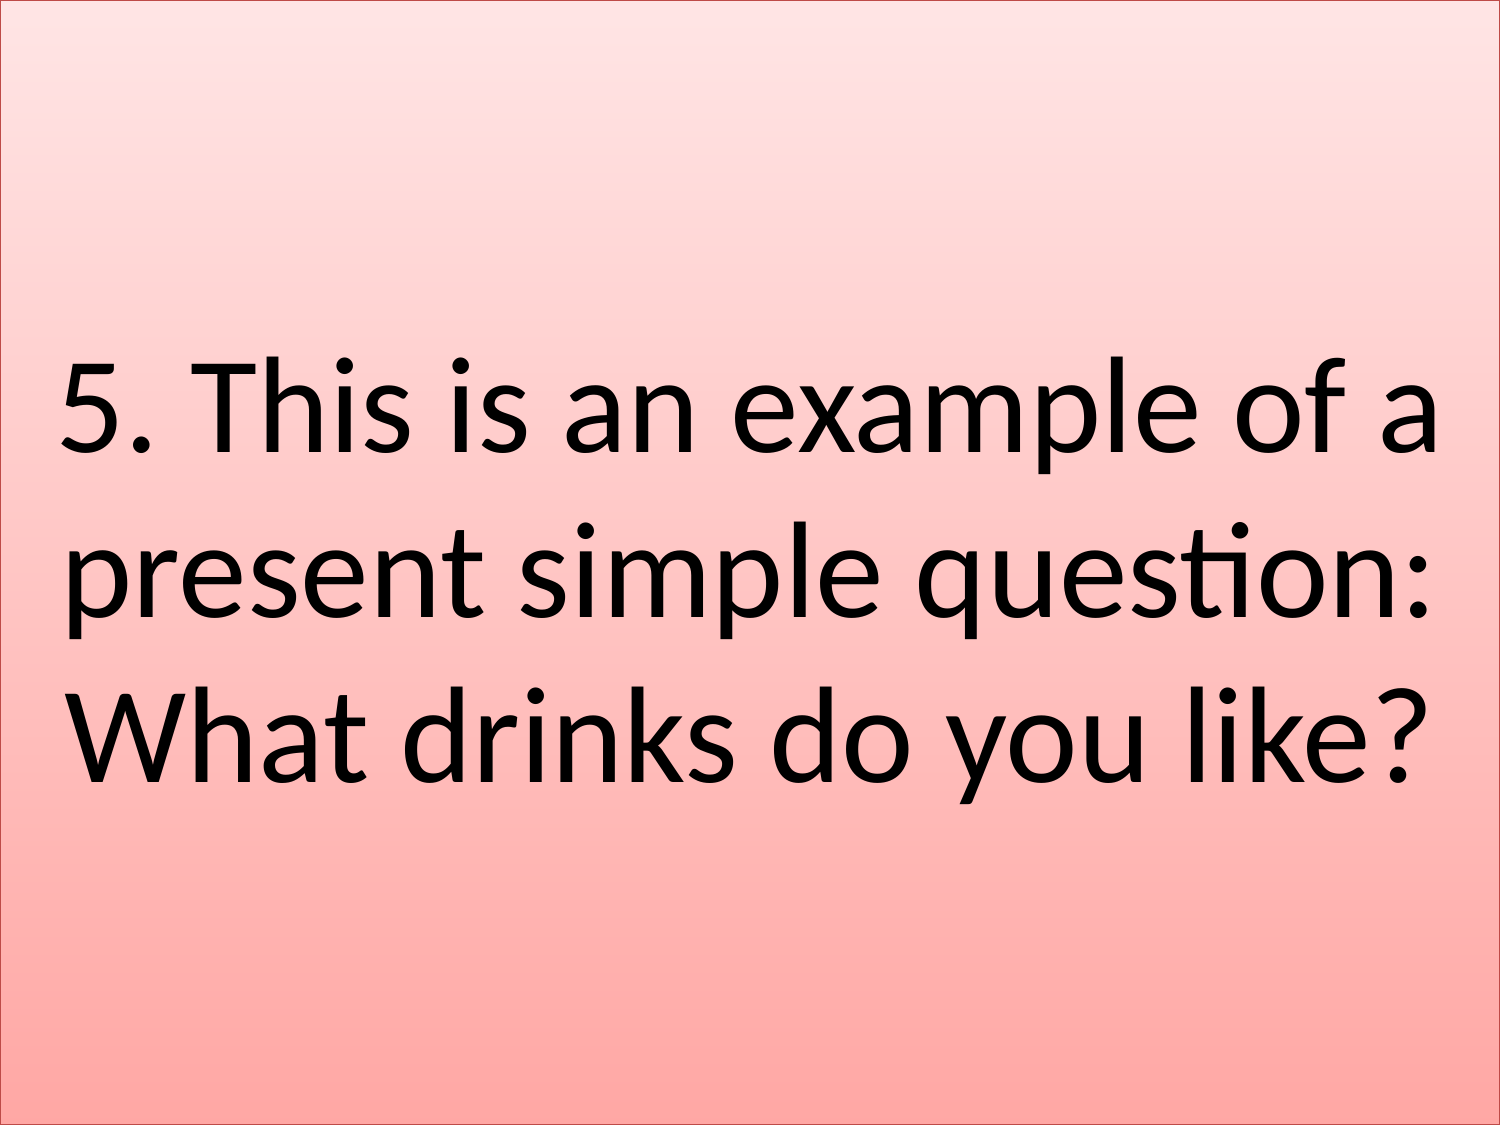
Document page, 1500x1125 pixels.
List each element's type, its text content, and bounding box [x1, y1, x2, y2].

title 5. This is an example of a present simple question: What drinks do you like? [0, 0, 1500, 1125]
